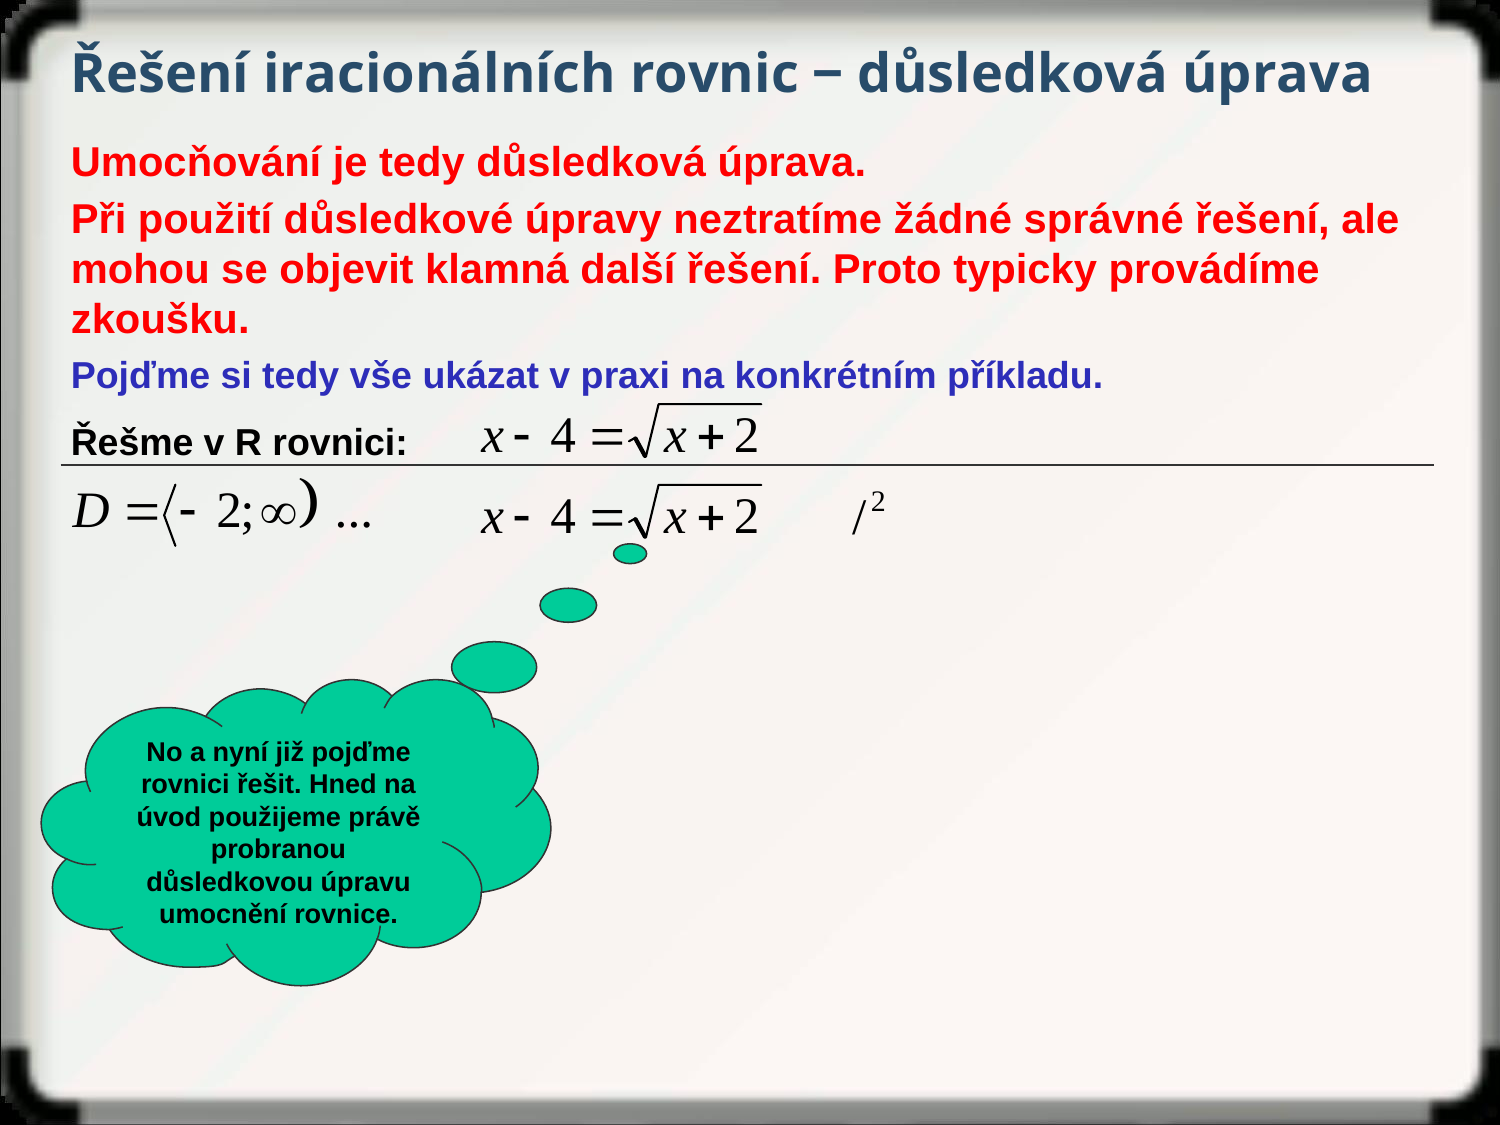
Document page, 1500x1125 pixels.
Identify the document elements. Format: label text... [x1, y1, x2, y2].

picture [0, 0, 1500, 1125]
chart [471, 473, 771, 551]
text_box Umocňování je tedy důsledková úprava. [55, 112, 1445, 207]
text_box Při použití důsledkové úpravy neztratíme žádné správné řešení, ale mohou se objevit klamná další řešení. Proto typicky provádíme zkoušku. [55, 219, 1445, 315]
text_box Řešme v R rovnici: [55, 392, 1408, 488]
text_box No a nyní již pojďme rovnici řešit. Hned na úvod použijeme právě probranou důsledkovou úpravu umocnění rovnice. [41, 641, 551, 986]
chart [63, 472, 380, 558]
chart [843, 479, 895, 548]
text_box Řešení iracionálních rovnic ‒ důsledková úprava [55, 54, 1430, 112]
text_box Pojďme si tedy vše ukázat v praxi na konkrétním příkladu. [55, 326, 1445, 421]
